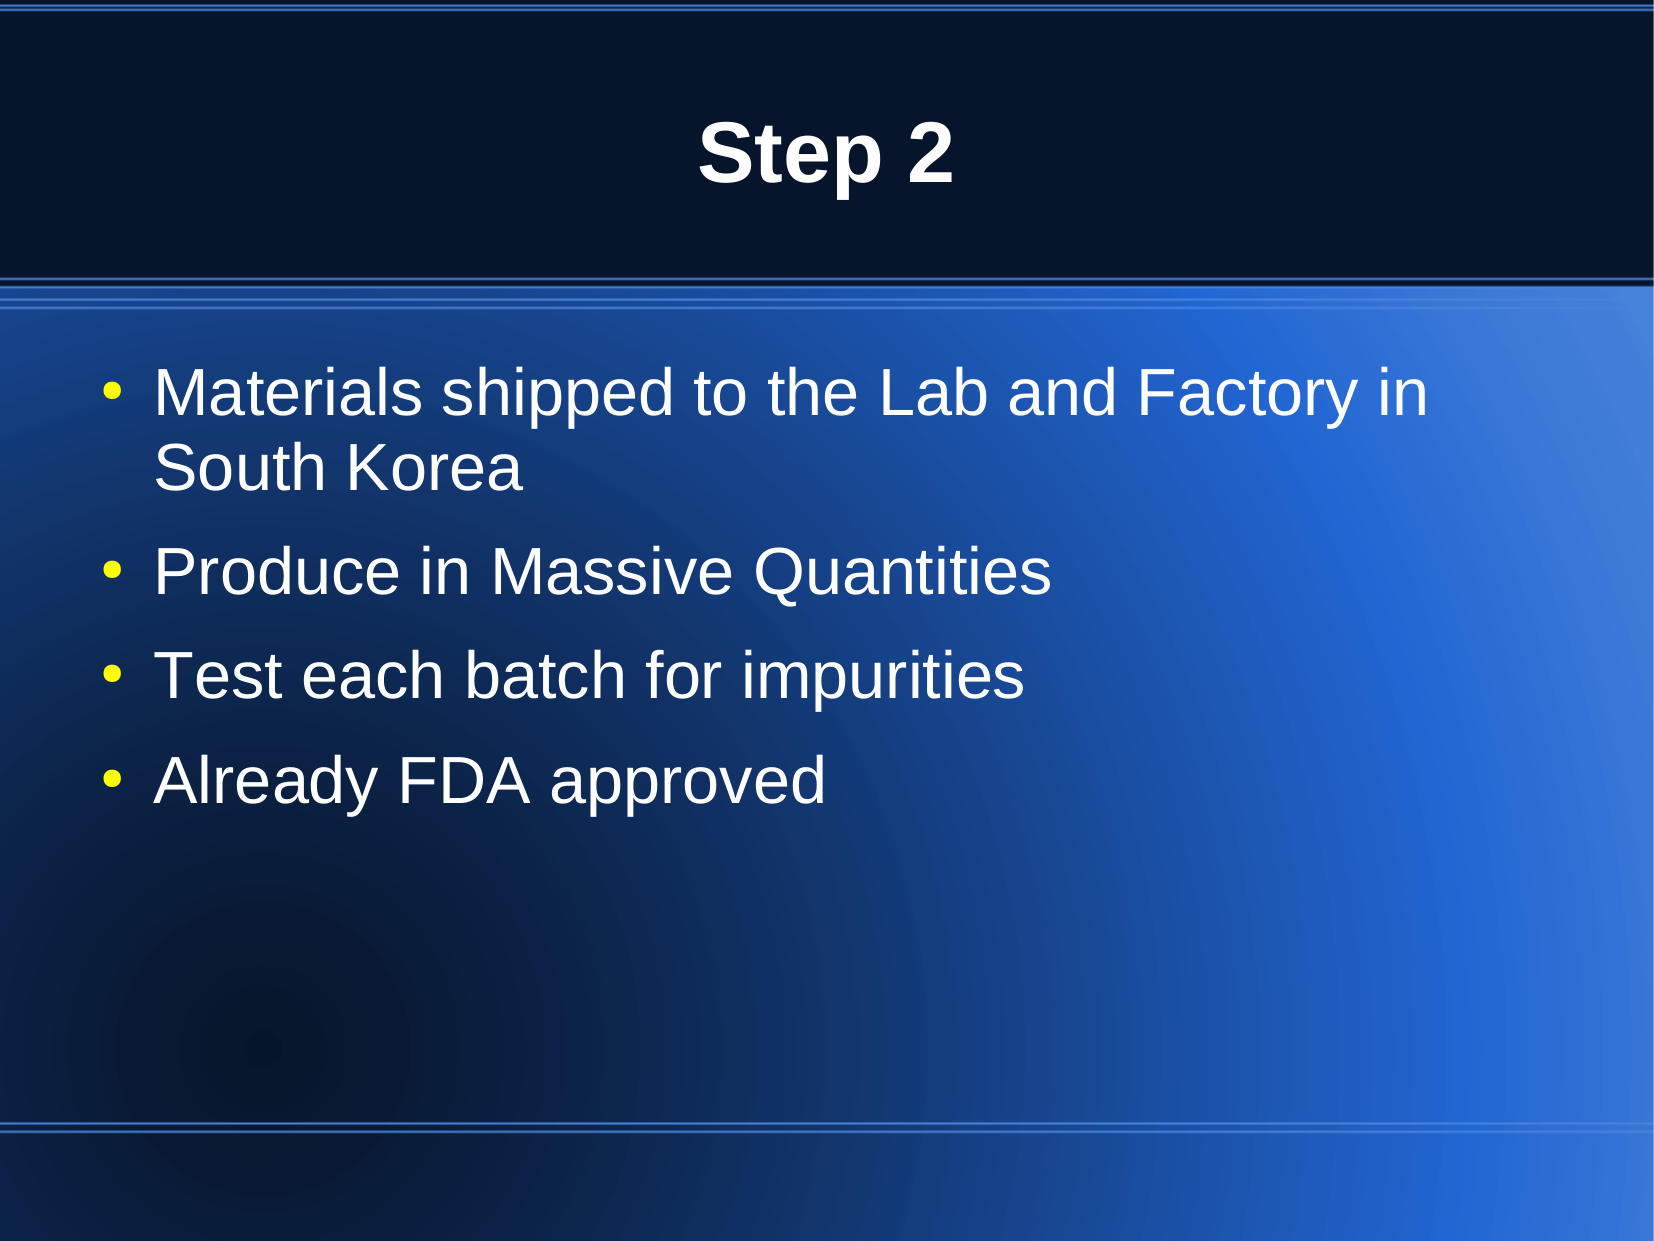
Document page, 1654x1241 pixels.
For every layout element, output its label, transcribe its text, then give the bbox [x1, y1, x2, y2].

title Step 2 [82, 49, 1571, 257]
picture [0, 0, 1654, 1241]
list Materials shipped to the Lab and Factory in South Korea Produce in Massive Quantities Test each batch for impurities Already FDA approved [82, 355, 1571, 1058]
